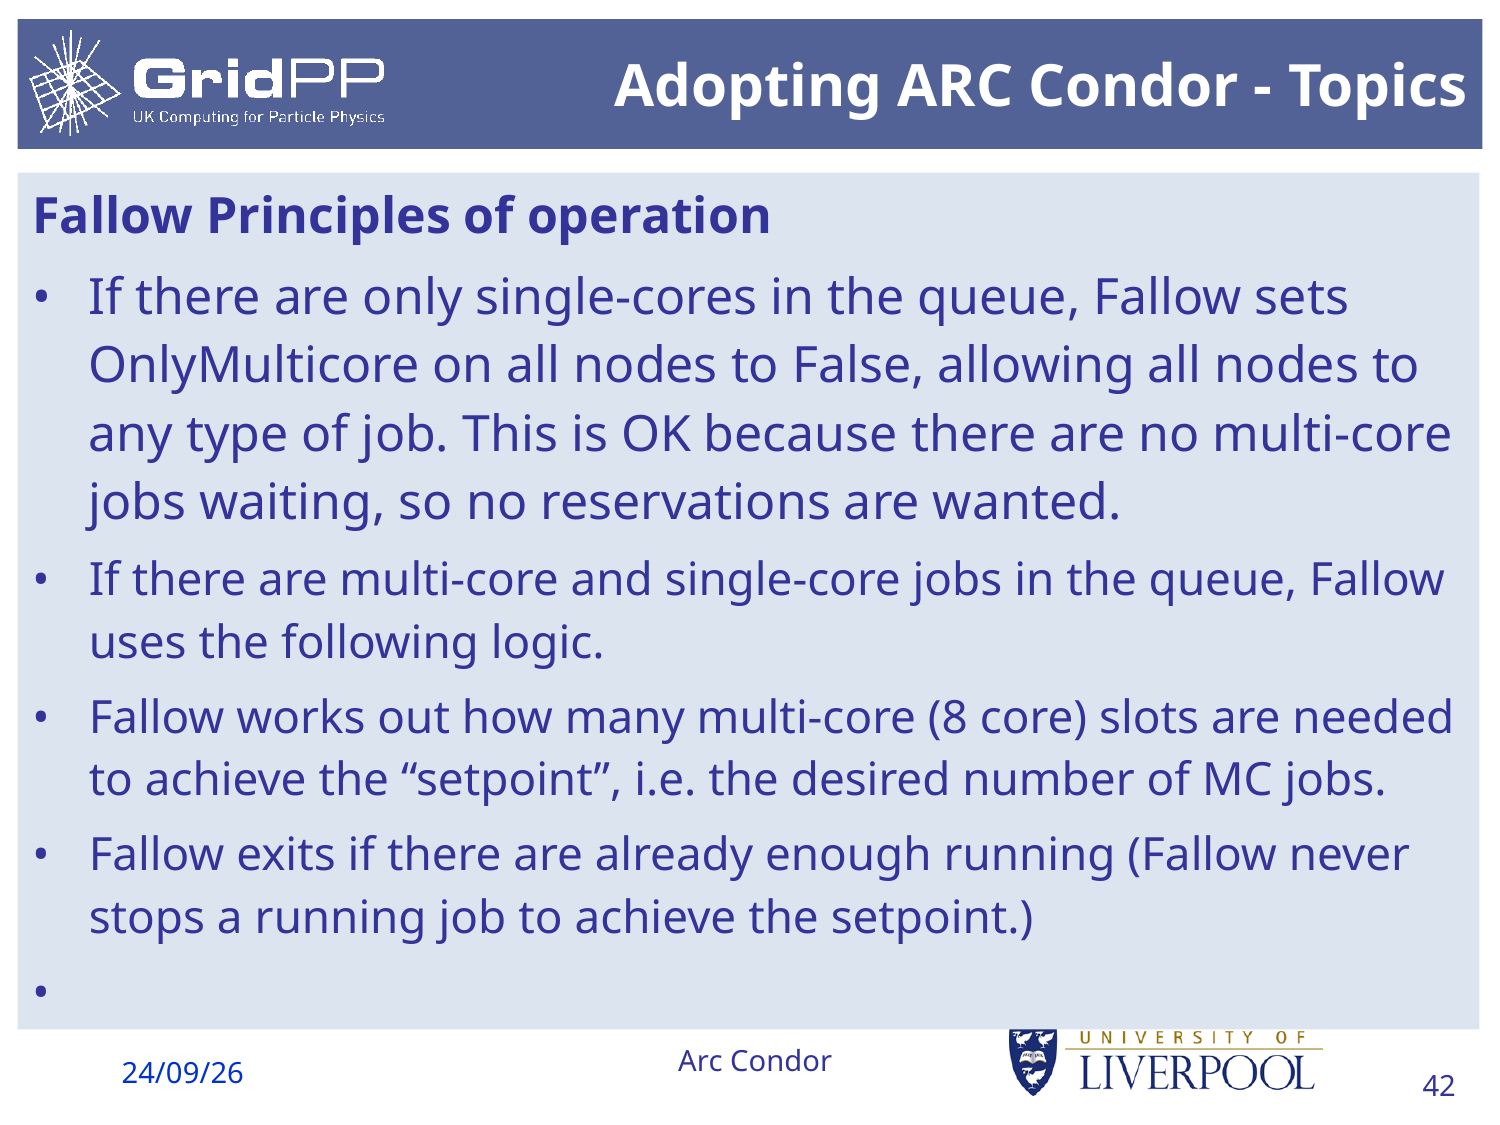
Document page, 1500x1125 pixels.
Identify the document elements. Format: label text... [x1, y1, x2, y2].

title Adopting ARC Condor - Topics [513, 19, 1483, 149]
text_box <number> [1388, 1059, 1471, 1094]
picture [29, 30, 384, 136]
picture [1009, 1030, 1323, 1096]
text_box 02/03/16 [29, 1046, 337, 1095]
list Fallow Principles of operation If there are only single-cores in the queue, Fallow sets OnlyMulticore on all nodes to False, allowing all nodes to any type of job. This is OK because there are no multi-core jobs waiting, so no reservations are wanted. If there are multi-core and single-core jobs in the queue, Fallow uses the following logic. Fallow works out how many multi-core (8 core) slots are needed to achieve the “setpoint”, i.e. the desired number of MC jobs. Fallow exits if there are already enough running (Fallow never stops a running job to achieve the setpoint.) [17, 172, 1480, 914]
text_box Arc Condor [536, 1034, 975, 1094]
